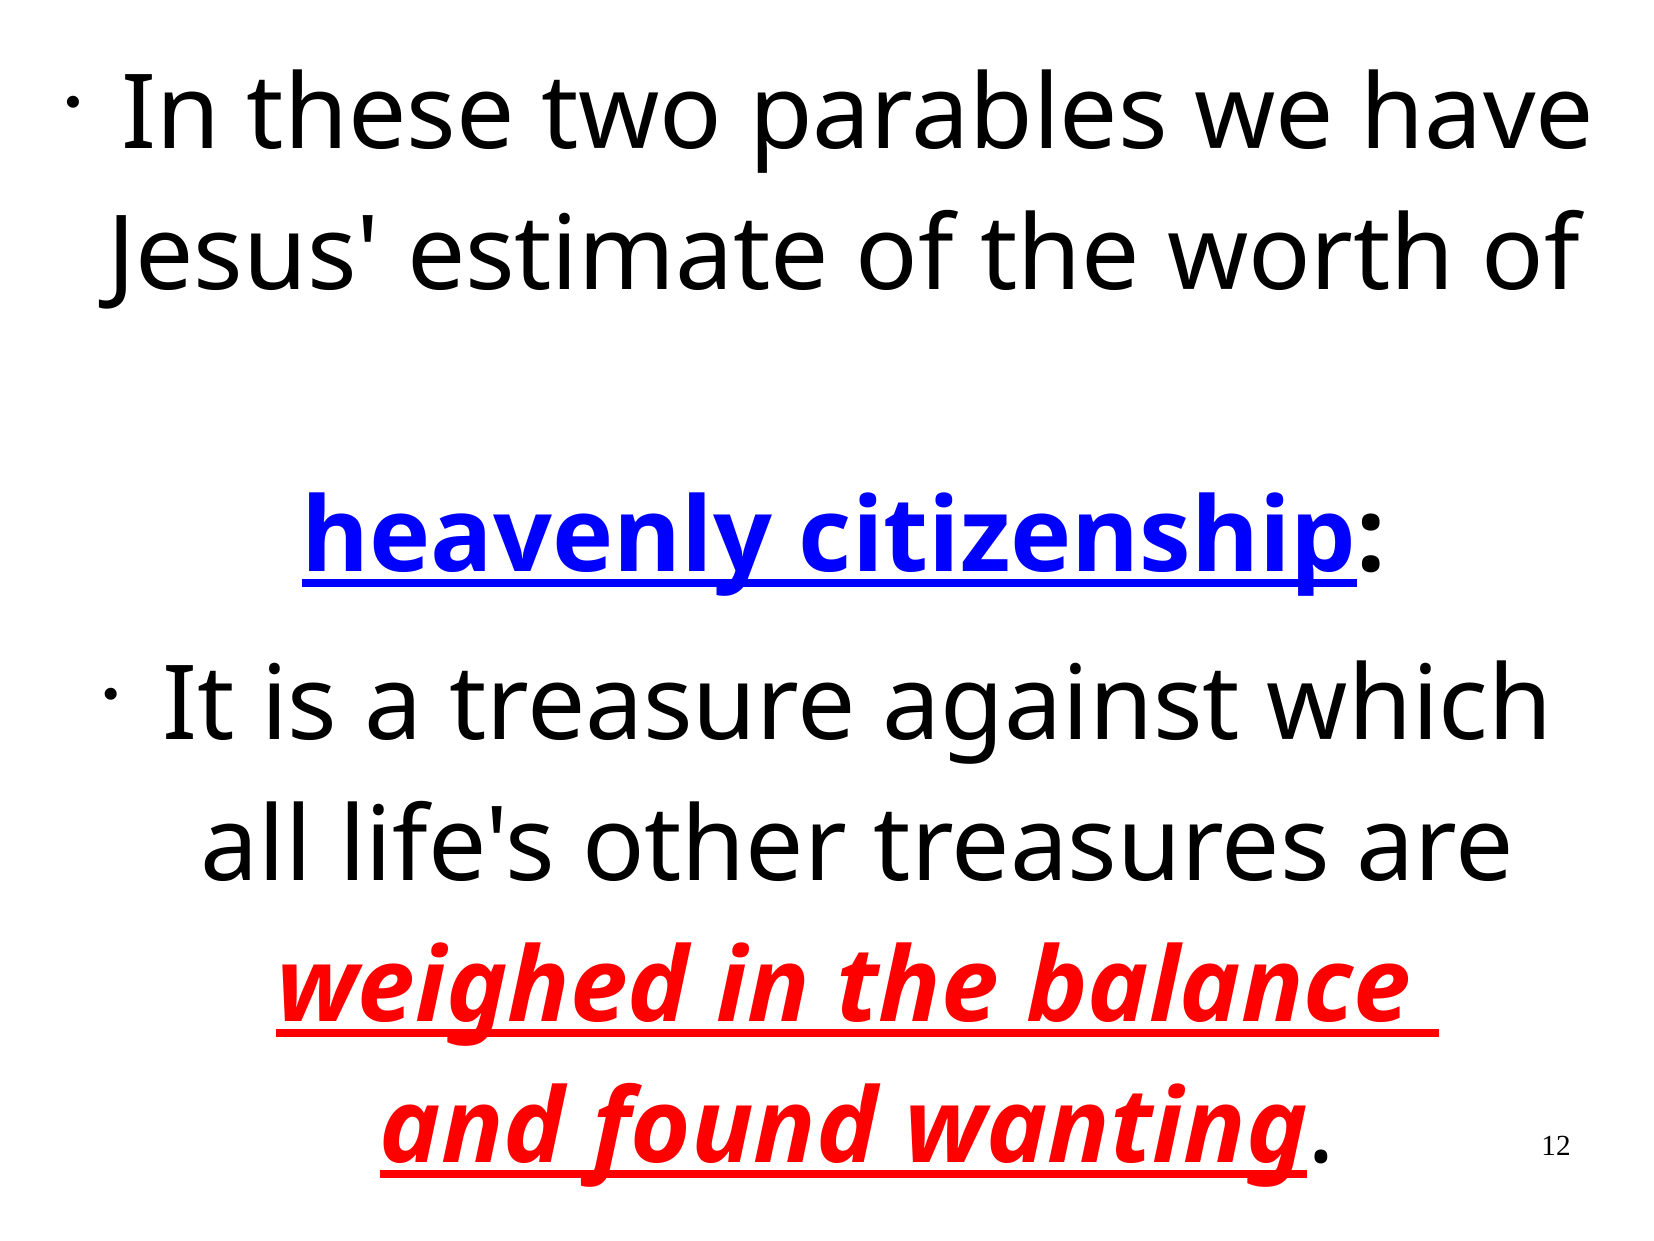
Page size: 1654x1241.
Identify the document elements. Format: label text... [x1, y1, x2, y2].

list In these two parables we have Jesus' estimate of the worth of heavenly citizenship: It is a treasure against which all life's other treasures are weighed in the balance and found wanting. [37, 37, 1613, 1201]
